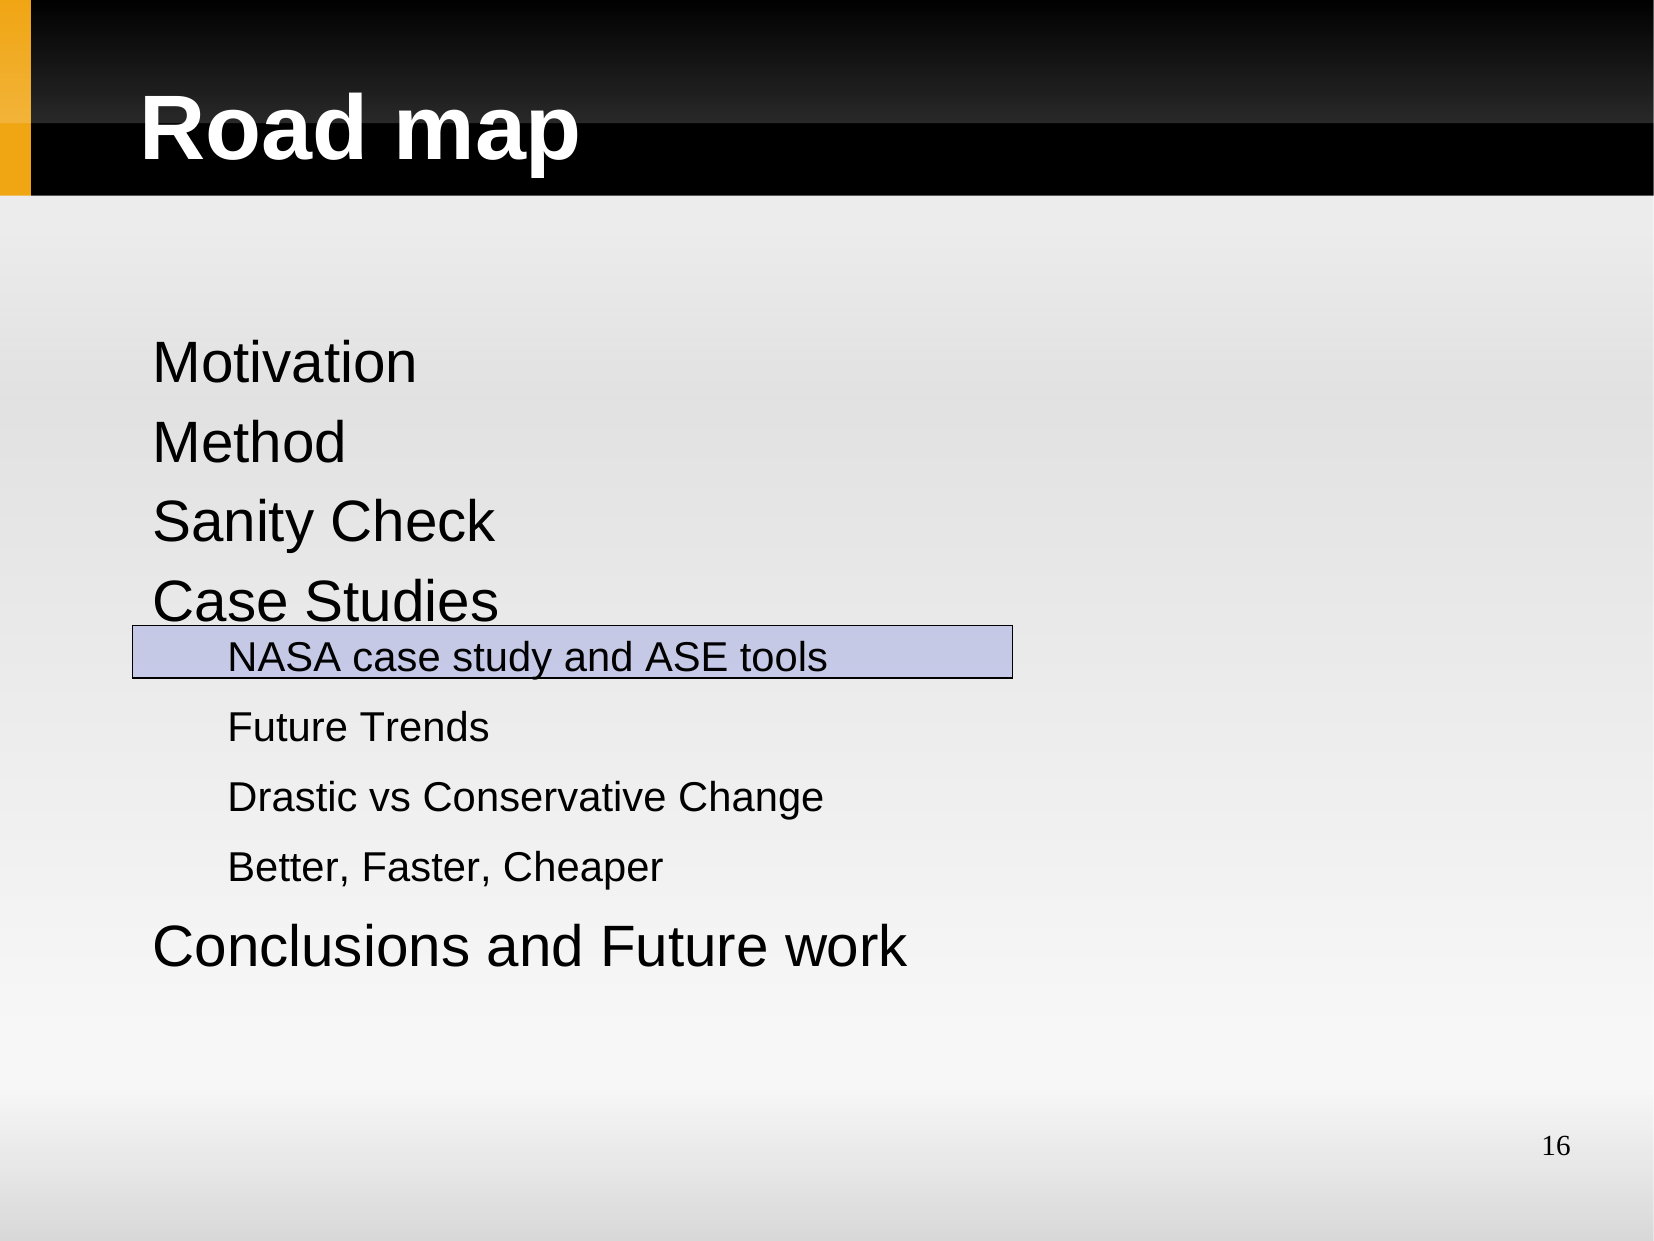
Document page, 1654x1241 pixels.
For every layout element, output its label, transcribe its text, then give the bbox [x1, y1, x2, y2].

text_box [132, 625, 137, 679]
title Road map [124, 68, 1530, 188]
picture [0, 0, 1654, 1241]
list Motivation Method Sanity Check Case Studies NASA case study and ASE tools Future Trends Drastic vs Conservative Change Better, Faster, Cheaper Conclusions and Future work [137, 322, 1516, 1094]
